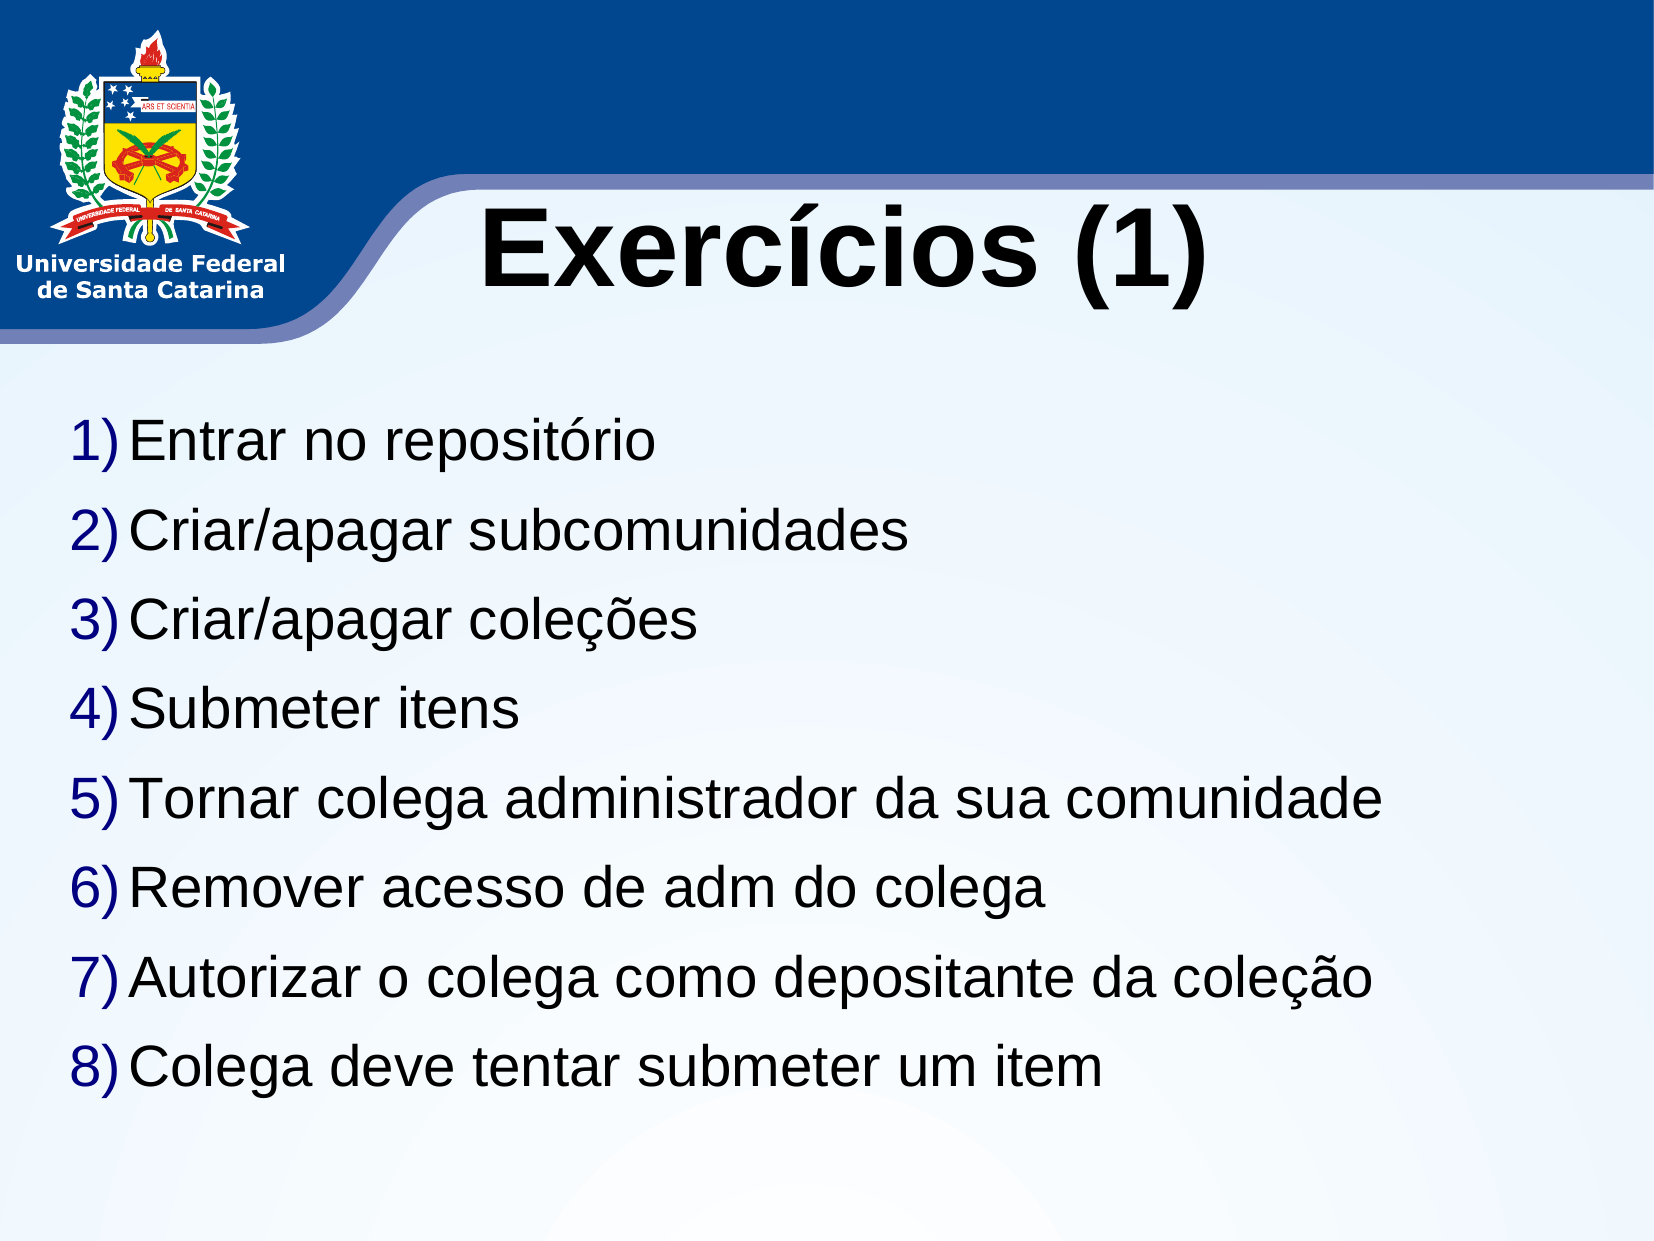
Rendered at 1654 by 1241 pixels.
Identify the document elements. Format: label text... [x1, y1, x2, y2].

title Exercícios (1) [100, 138, 1589, 346]
list Entrar no repositório Criar/apagar subcomunidades Criar/apagar coleções Submeter itens Tornar colega administrador da sua comunidade Remover acesso de adm do colega Autorizar o colega como depositante da coleção Colega deve tentar submeter um item [69, 402, 1470, 1222]
